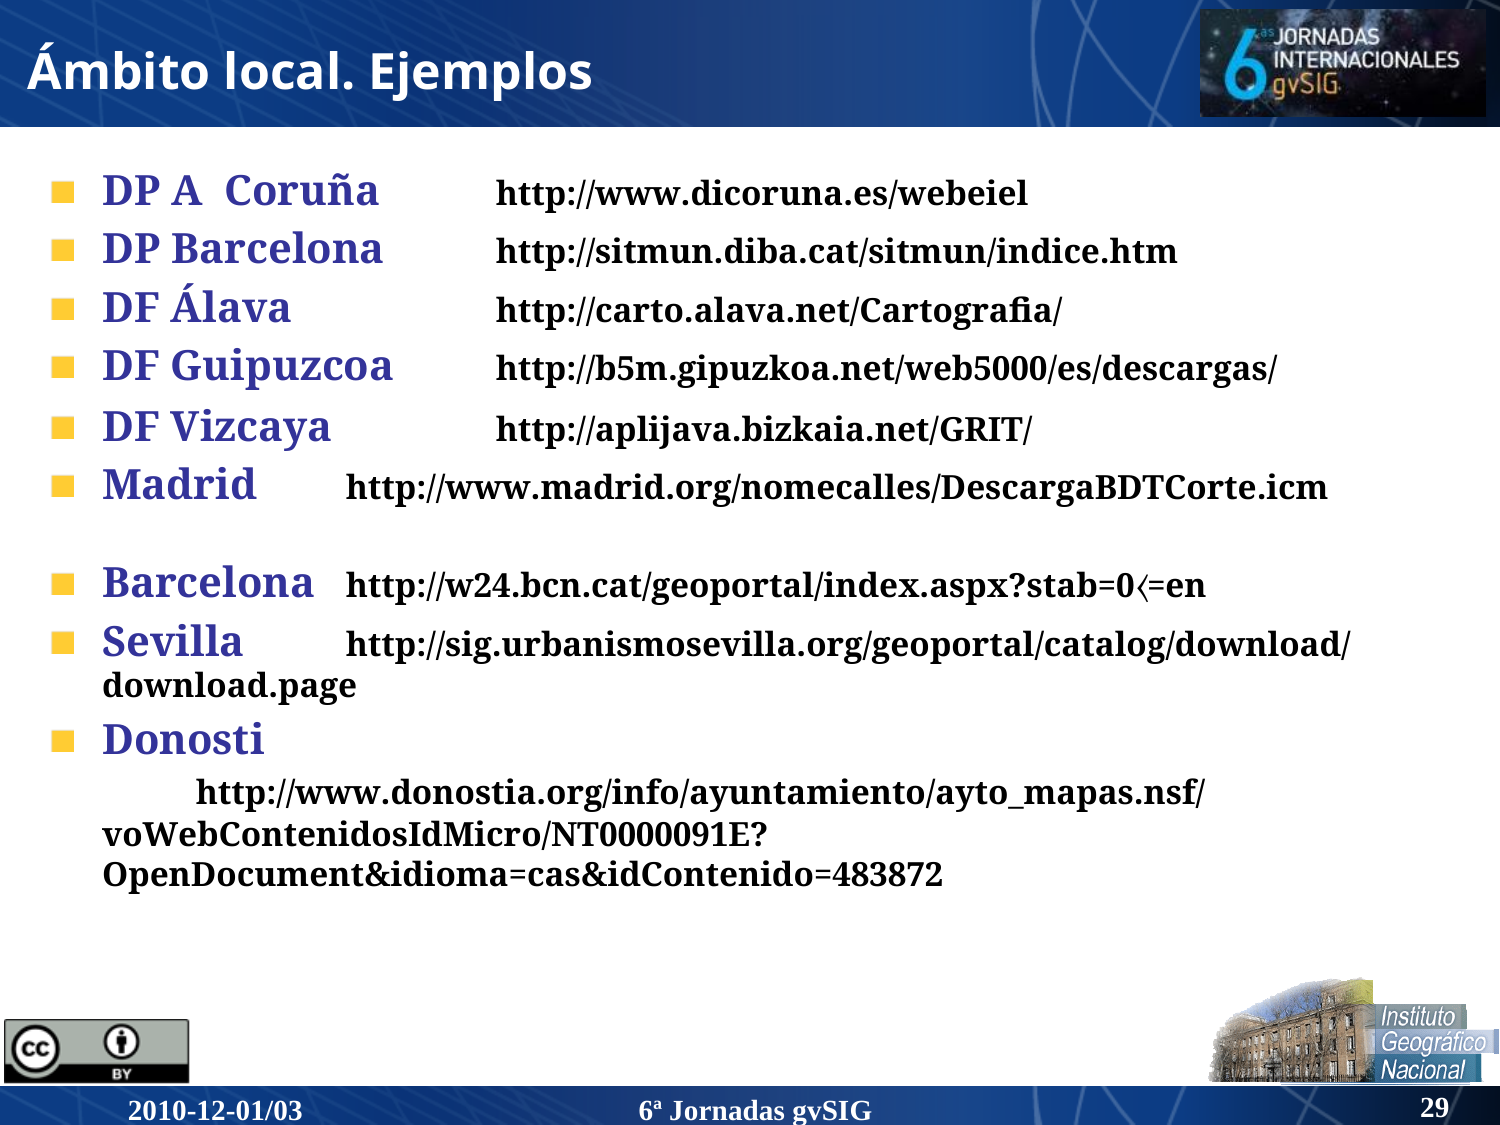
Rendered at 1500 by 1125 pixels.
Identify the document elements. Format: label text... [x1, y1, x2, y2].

list DP A Coruña http://www.dicoruna.es/webeiel DP Barcelona http://sitmun.diba.cat/sitmun/indice.htm DF Álava http://carto.alava.net/Cartografia/ DF Guipuzcoa http://b5m.gipuzkoa.net/web5000/es/descargas/ DF Vizcaya http://aplijava.bizkaia.net/GRIT/ Madrid http://www.madrid.org/nomecalles/DescargaBDTCorte.icm Barcelona http://w24.bcn.cat/geoportal/index.aspx?stab=0〈=en Sevilla http://sig.urbanismosevilla.org/geoportal/catalog/download/download.page Donosti http://www.donostia.org/info/ayuntamiento/ayto_mapas.nsf/voWebContenidosIdMicro/NT0000091E?OpenDocument&idioma=cas&idContenido=483872 [31, 156, 1465, 1053]
title Ámbito local. Ejemplos [0, 31, 1276, 107]
picture [0, 968, 1500, 1125]
picture [0, 0, 1500, 127]
